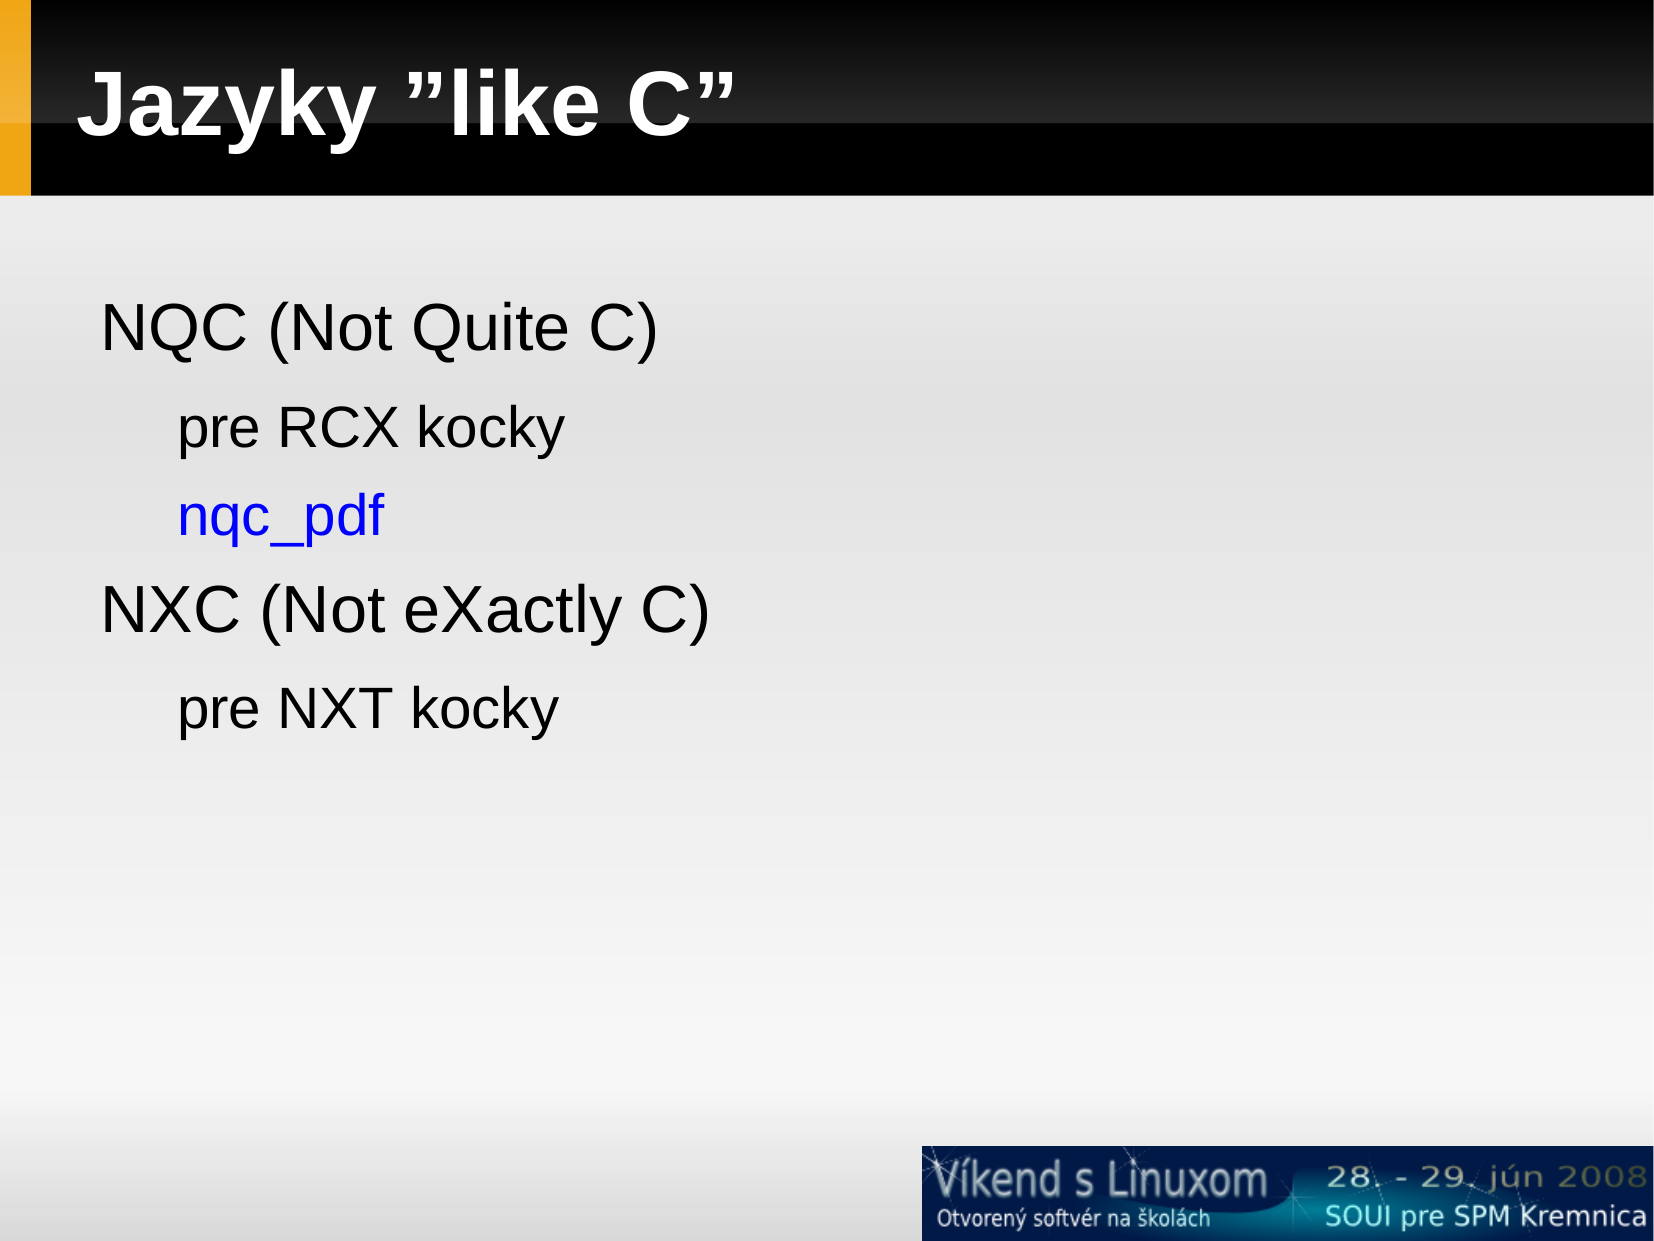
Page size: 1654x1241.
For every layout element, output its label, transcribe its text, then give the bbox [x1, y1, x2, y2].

title Jazyky ”like C” [76, 0, 1565, 208]
list NQC (Not Quite C) pre RCX kocky nqc_pdf NXC (Not eXactly C) pre NXT kocky [82, 290, 1571, 1109]
picture [0, 0, 1654, 1241]
